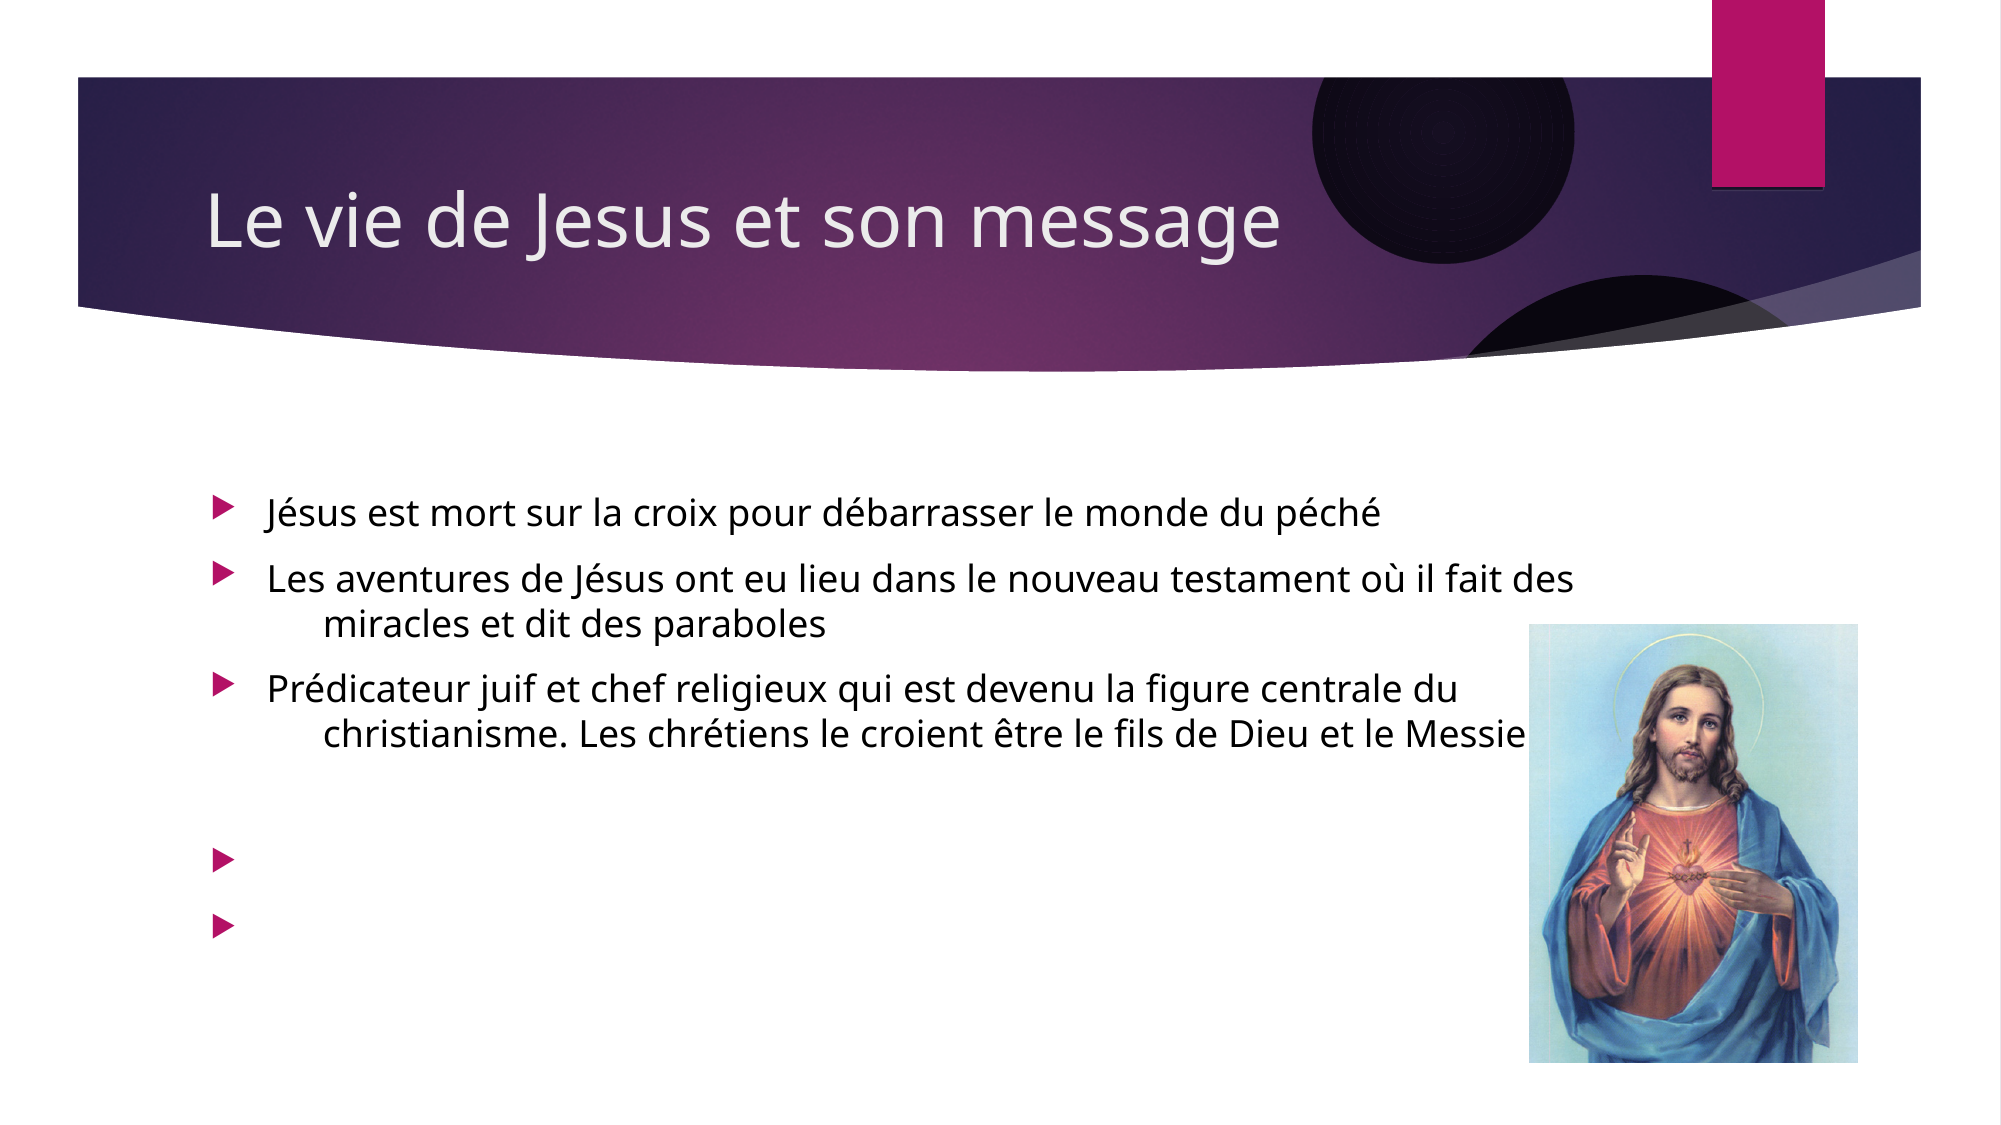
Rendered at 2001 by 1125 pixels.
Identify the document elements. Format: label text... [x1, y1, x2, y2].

picture [1529, 624, 1858, 1063]
title Le vie de Jesus et son message [189, 159, 1627, 276]
list Jésus est mort sur la croix pour débarrasser le monde du péché Les aventures de Jésus ont eu lieu dans le nouveau testament où il fait des miracles et dit des paraboles Prédicateur juif et chef religieux qui est devenu la figure centrale du christianisme. Les chrétiens le croient être le fils de Dieu et le Messie [195, 481, 1644, 1042]
